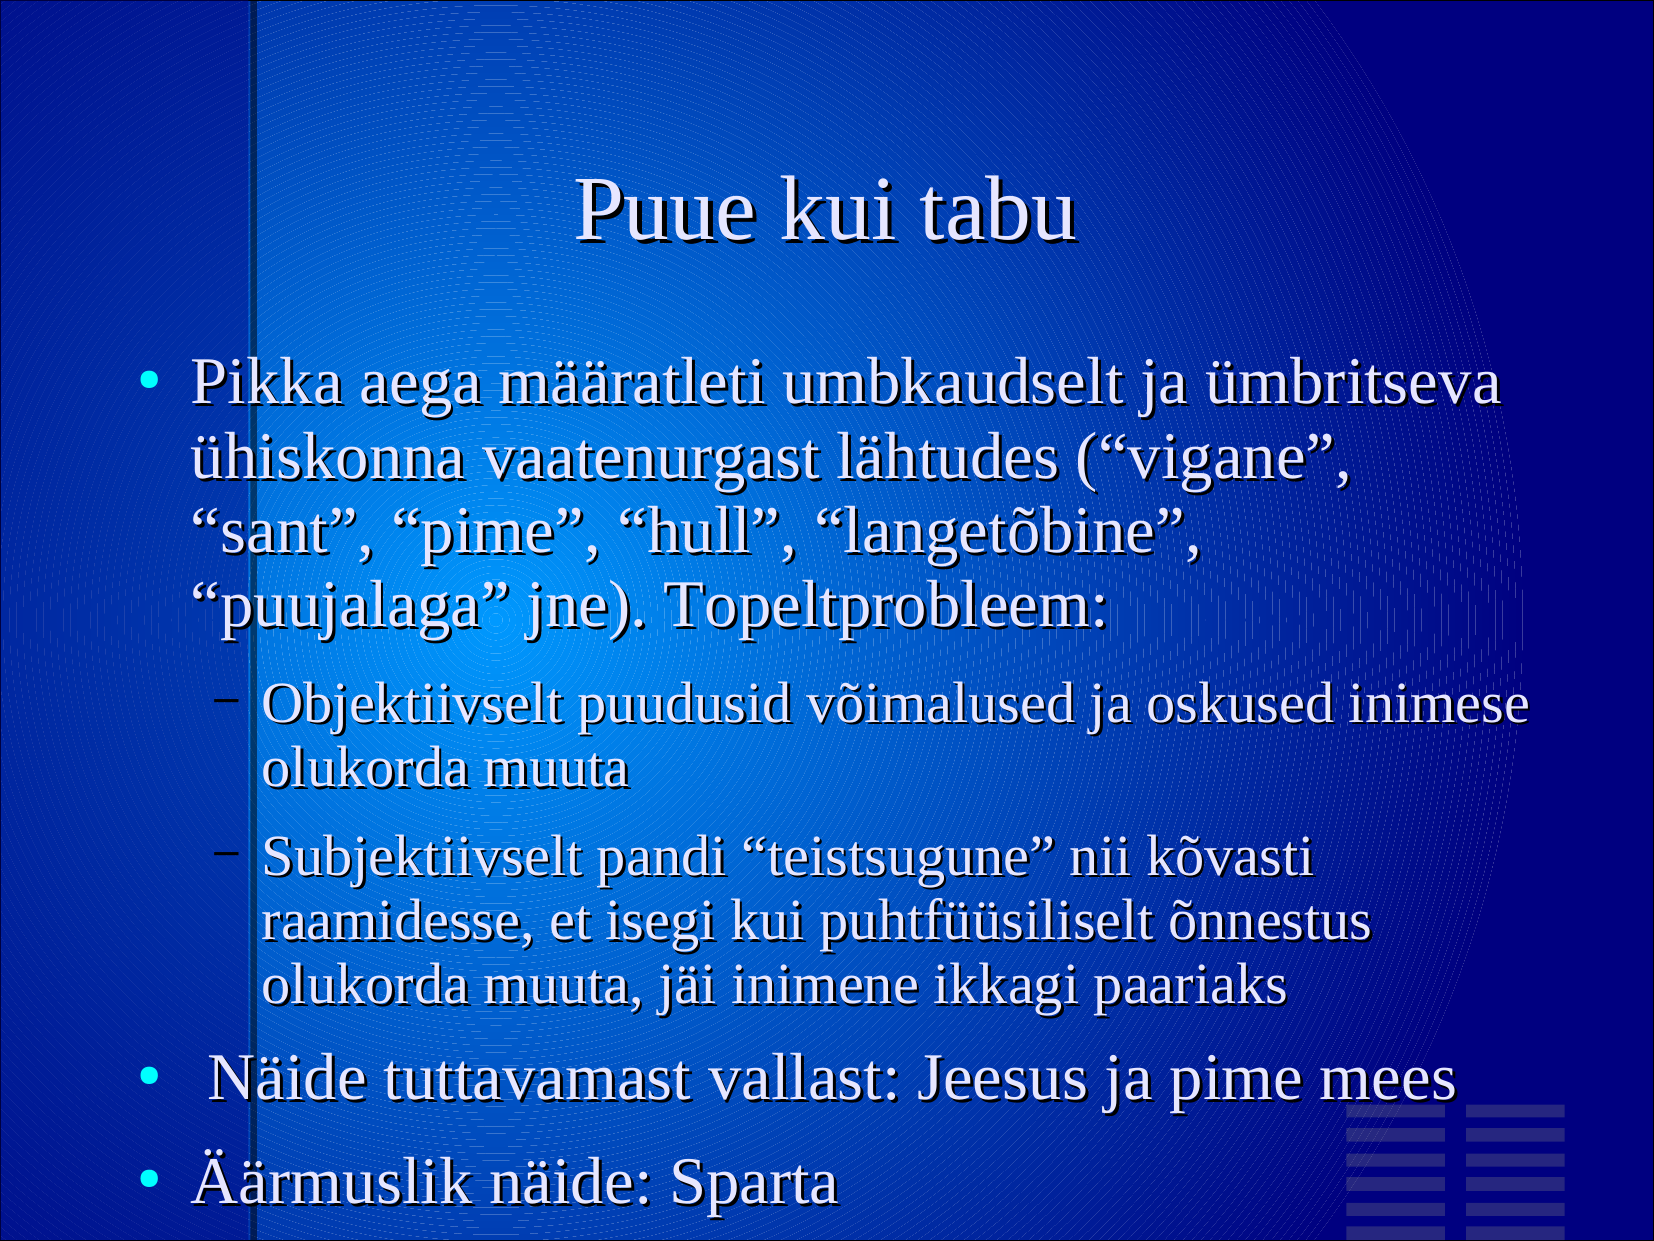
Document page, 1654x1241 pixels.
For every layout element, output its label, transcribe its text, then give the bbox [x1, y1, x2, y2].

title Puue kui tabu [119, 104, 1533, 313]
list Pikka aega määratleti umbkaudselt ja ümbritseva ühiskonna vaatenurgast lähtudes (“vigane”, “sant”, “pime”, “hull”, “langetõbine”, “puujalaga” jne). Topeltprobleem: Objektiivselt puudusid võimalused ja oskused inimese olukorda muuta Subjektiivselt pandi “teistsugune” nii kõvasti raamidesse, et isegi kui puhtfüüsiliselt õnnestus olukorda muuta, jäi inimene ikkagi paariaks Näide tuttavamast vallast: Jeesus ja pime mees Äärmuslik näide: Sparta [119, 344, 1533, 1218]
